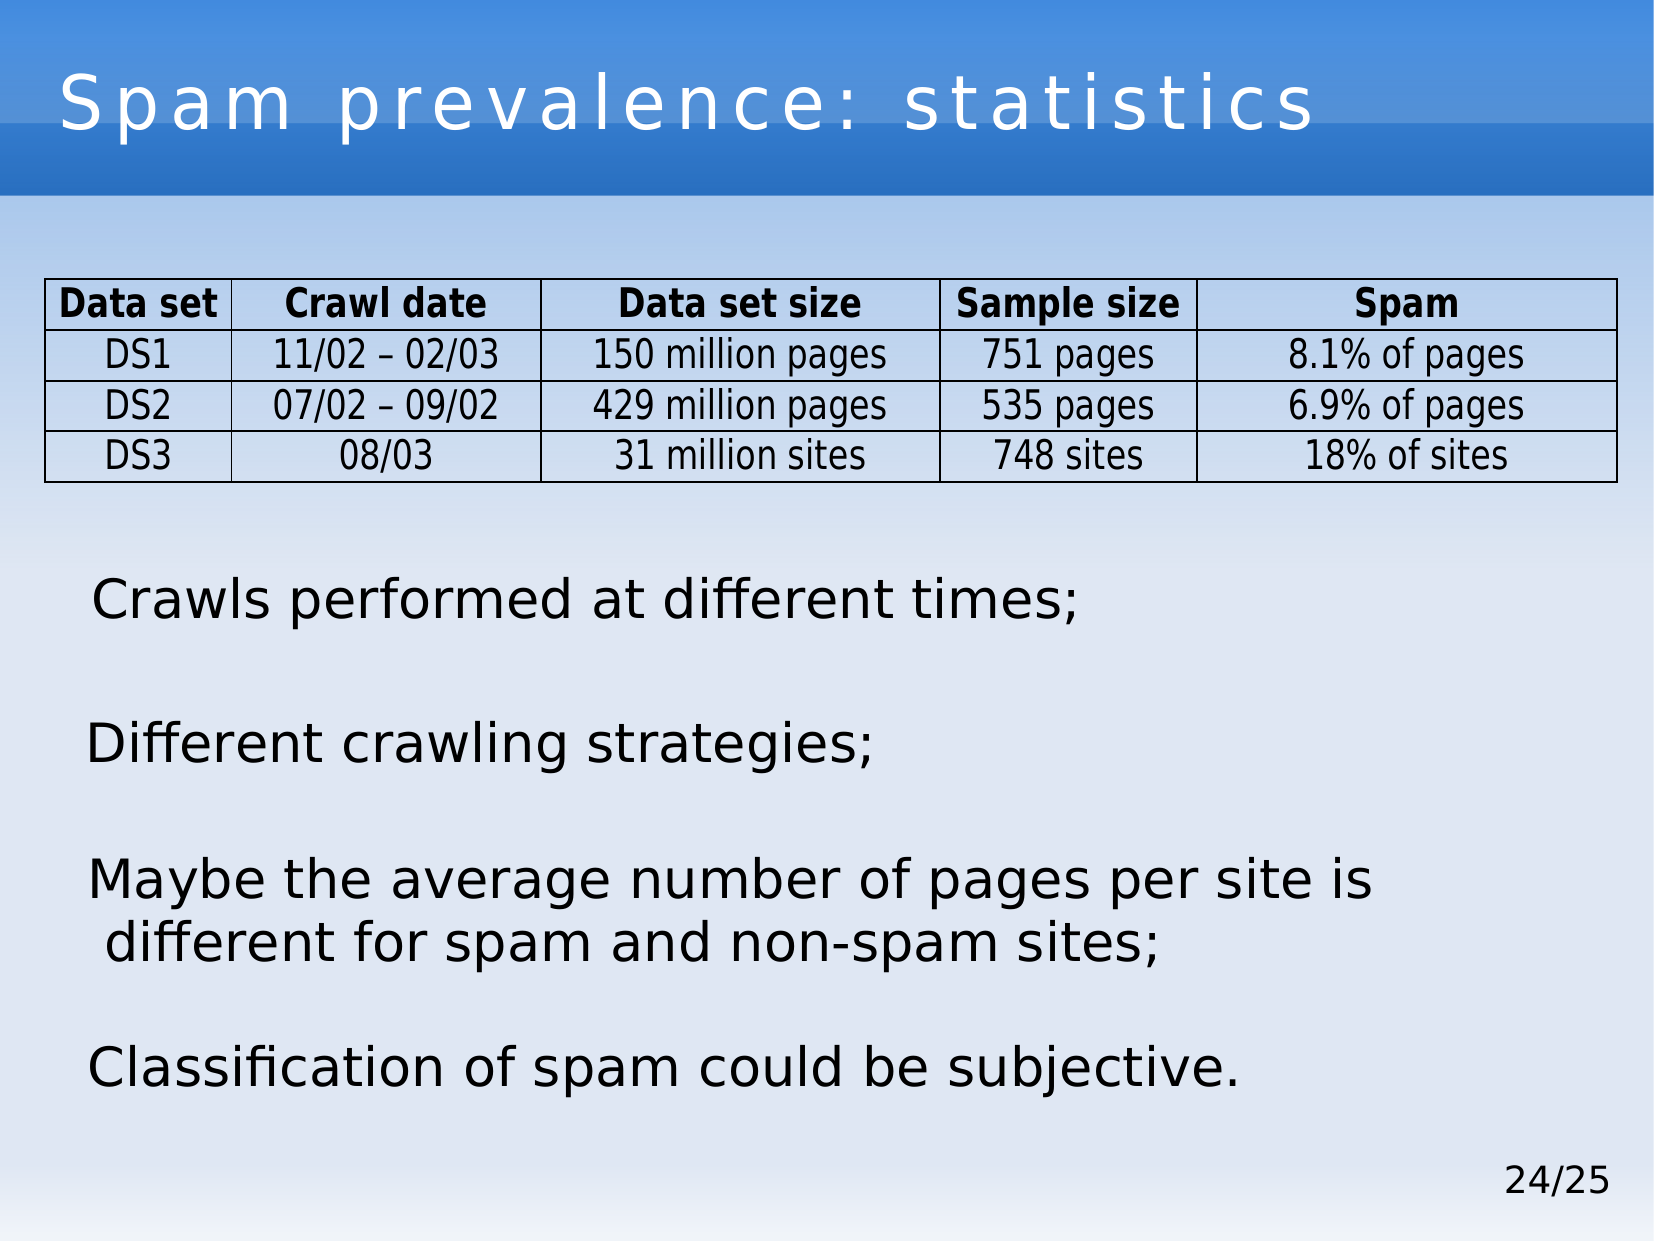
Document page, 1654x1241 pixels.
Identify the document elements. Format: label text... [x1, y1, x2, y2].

text_box Maybe the average number of pages per site is different for spam and non-spam sites; [55, 841, 1625, 987]
picture [0, 0, 1654, 1241]
text_box Crawls performed at different times; [59, 561, 1309, 639]
text_box Classification of spam could be subjective. [55, 1029, 1506, 1107]
text_box Different crawling strategies; [53, 704, 1182, 783]
chart [43, 277, 1619, 484]
title Spam prevalence: statistics [59, 36, 1625, 171]
text_box 24/25 [1455, 1151, 1627, 1210]
